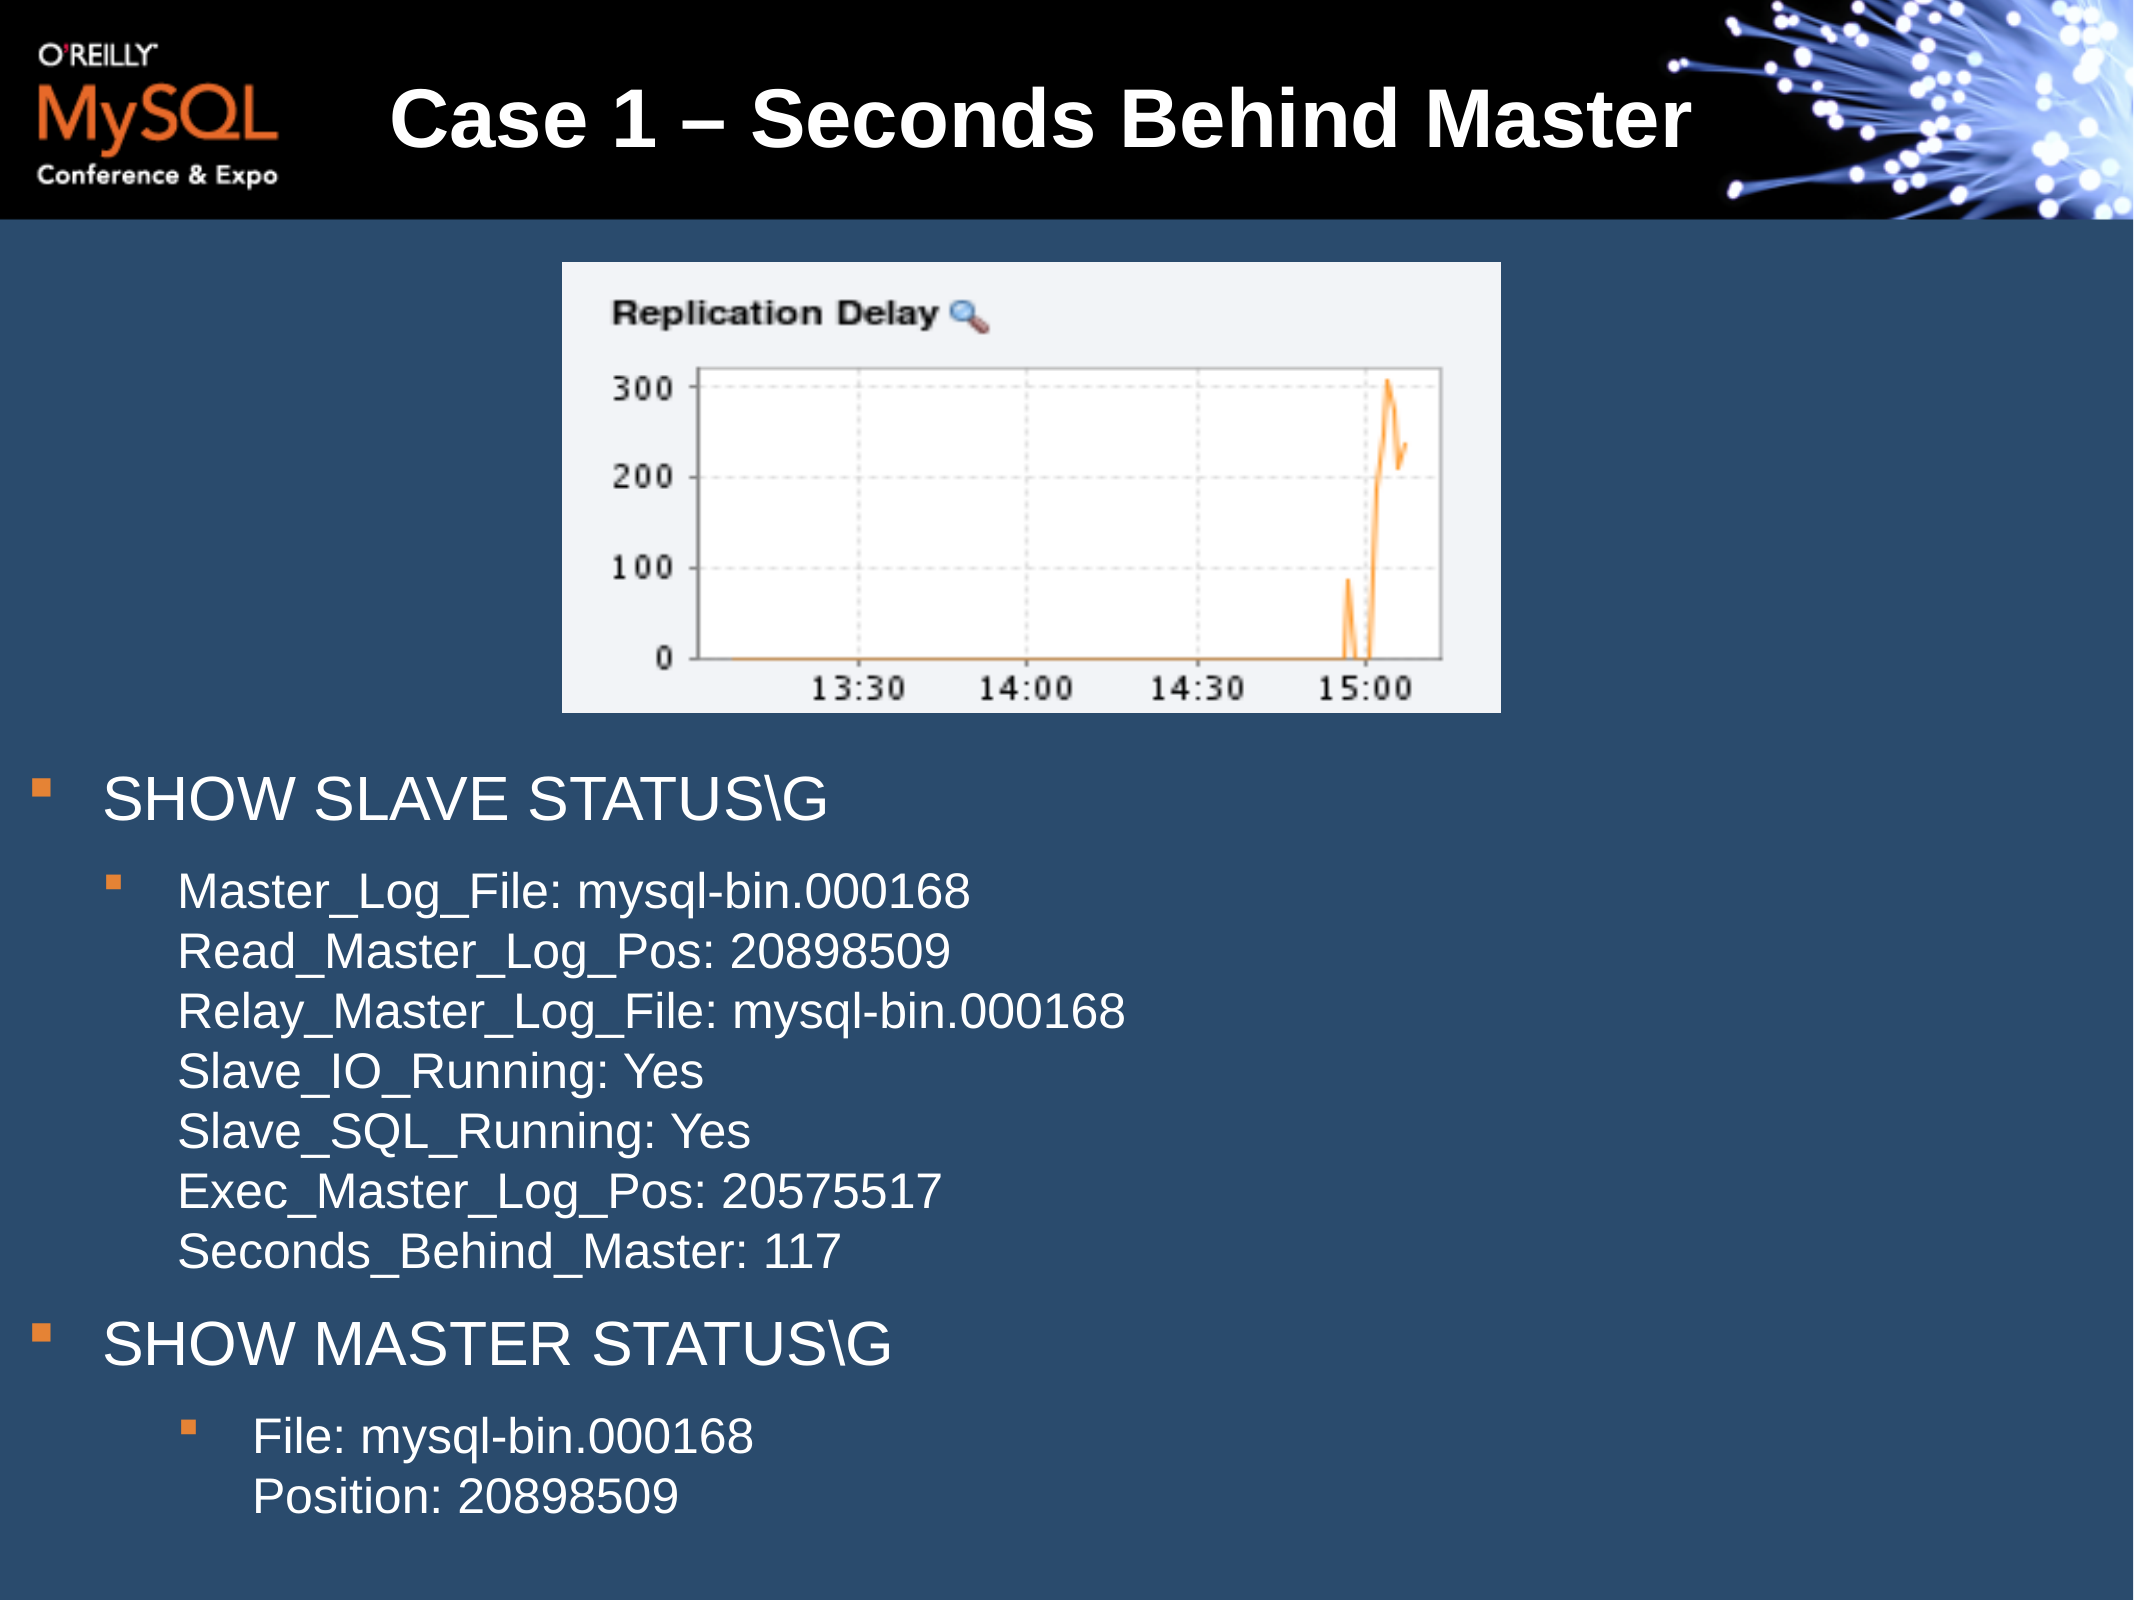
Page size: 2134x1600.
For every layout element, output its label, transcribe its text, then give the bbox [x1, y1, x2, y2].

picture [0, 0, 2134, 1600]
title Case 1 – Seconds Behind Master [381, 36, 2103, 193]
list SHOW SLAVE STATUS\G Master_Log_File: mysql-bin.000168 Read_Master_Log_Pos: 20898509 Relay_Master_Log_File: mysql-bin.000168 Slave_IO_Running: Yes Slave_SQL_Running: Yes Exec_Master_Log_Pos: 20575517 Seconds_Behind_Master: 117 SHOW MASTER STATUS\G File: mysql-bin.000168 Position: 20898509 [0, 750, 2100, 1532]
